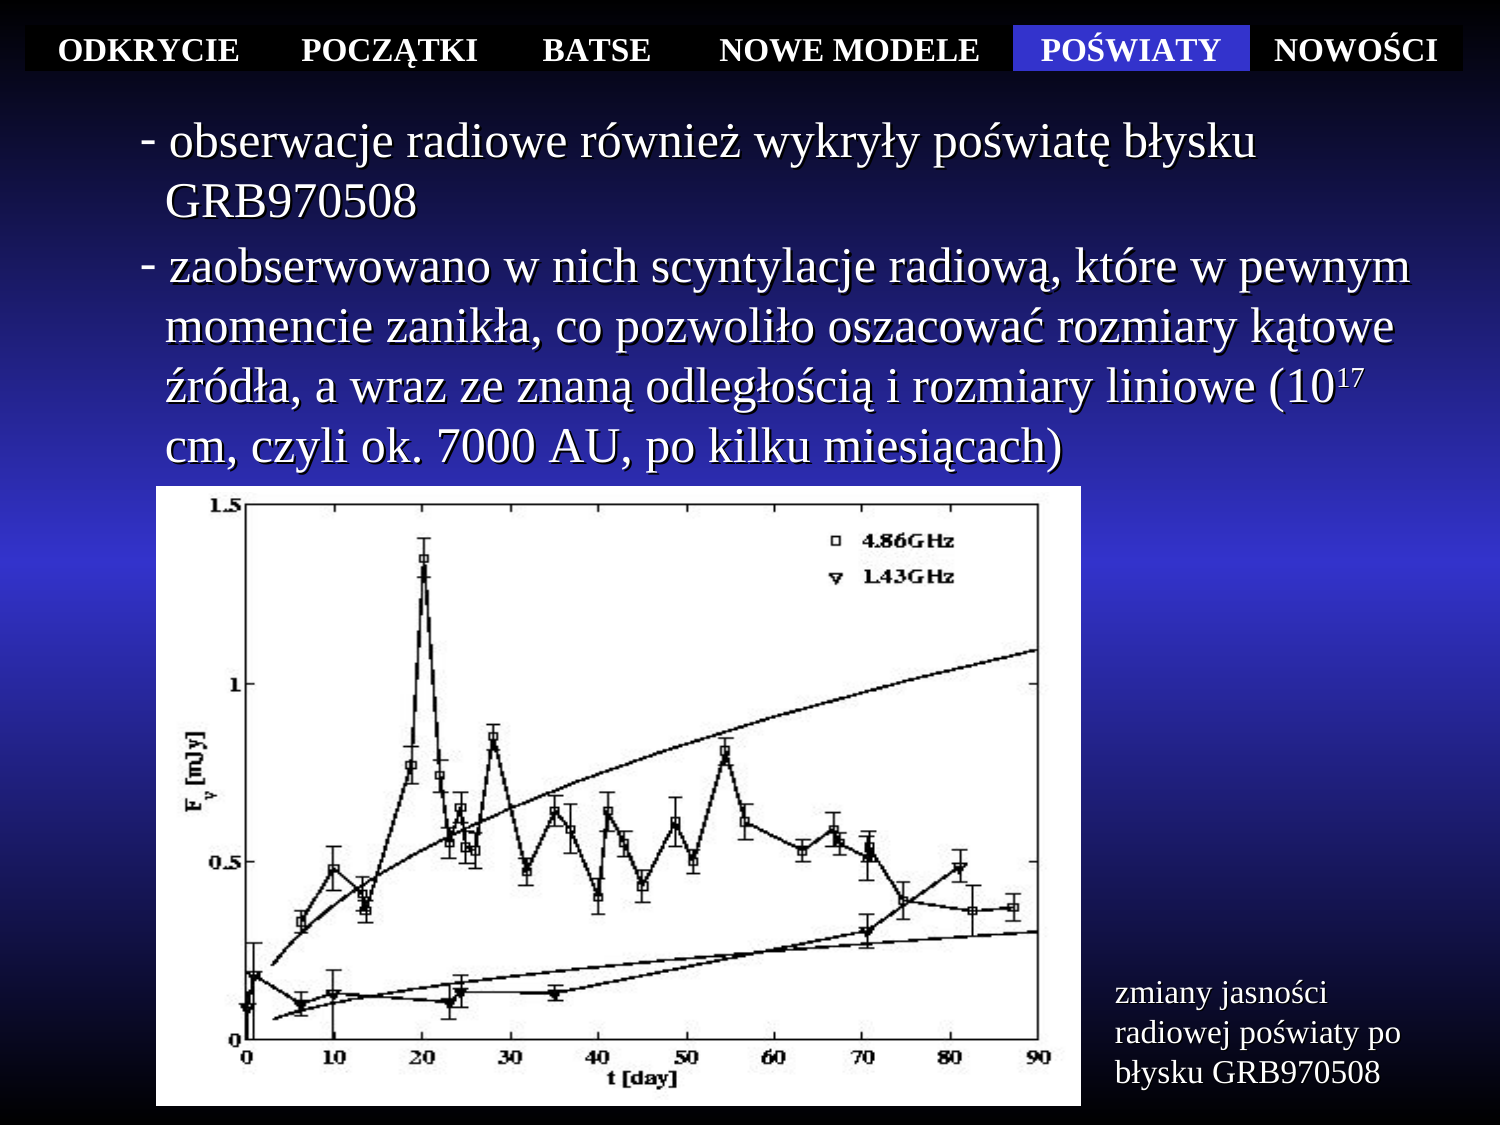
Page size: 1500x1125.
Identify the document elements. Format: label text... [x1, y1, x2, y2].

table_header NOWOŚCI [1250, 25, 1463, 71]
text_box zaobserwowano w nich scyntylacje radiową, które w pewnym momencie zanikła, co pozwoliło oszacować rozmiary kątowe źródła, a wraz ze znaną odległością i rozmiary liniowe (1017 cm, czyli ok. 7000 AU, po kilku miesiącach) [125, 224, 1451, 481]
table_header BATSE [507, 25, 688, 71]
text_box obserwacje radiowe również wykryły poświatę błysku GRB970508 [125, 99, 1451, 224]
text_box zmiany jasności radiowej poświaty po błysku GRB970508 [1099, 962, 1438, 1098]
table_header POCZĄTKI [273, 25, 507, 71]
picture [162, 492, 1075, 1101]
table_header POŚWIATY [1013, 25, 1250, 71]
table_header NOWE MODELE [688, 25, 1013, 71]
table_header ODKRYCIE [25, 25, 273, 71]
